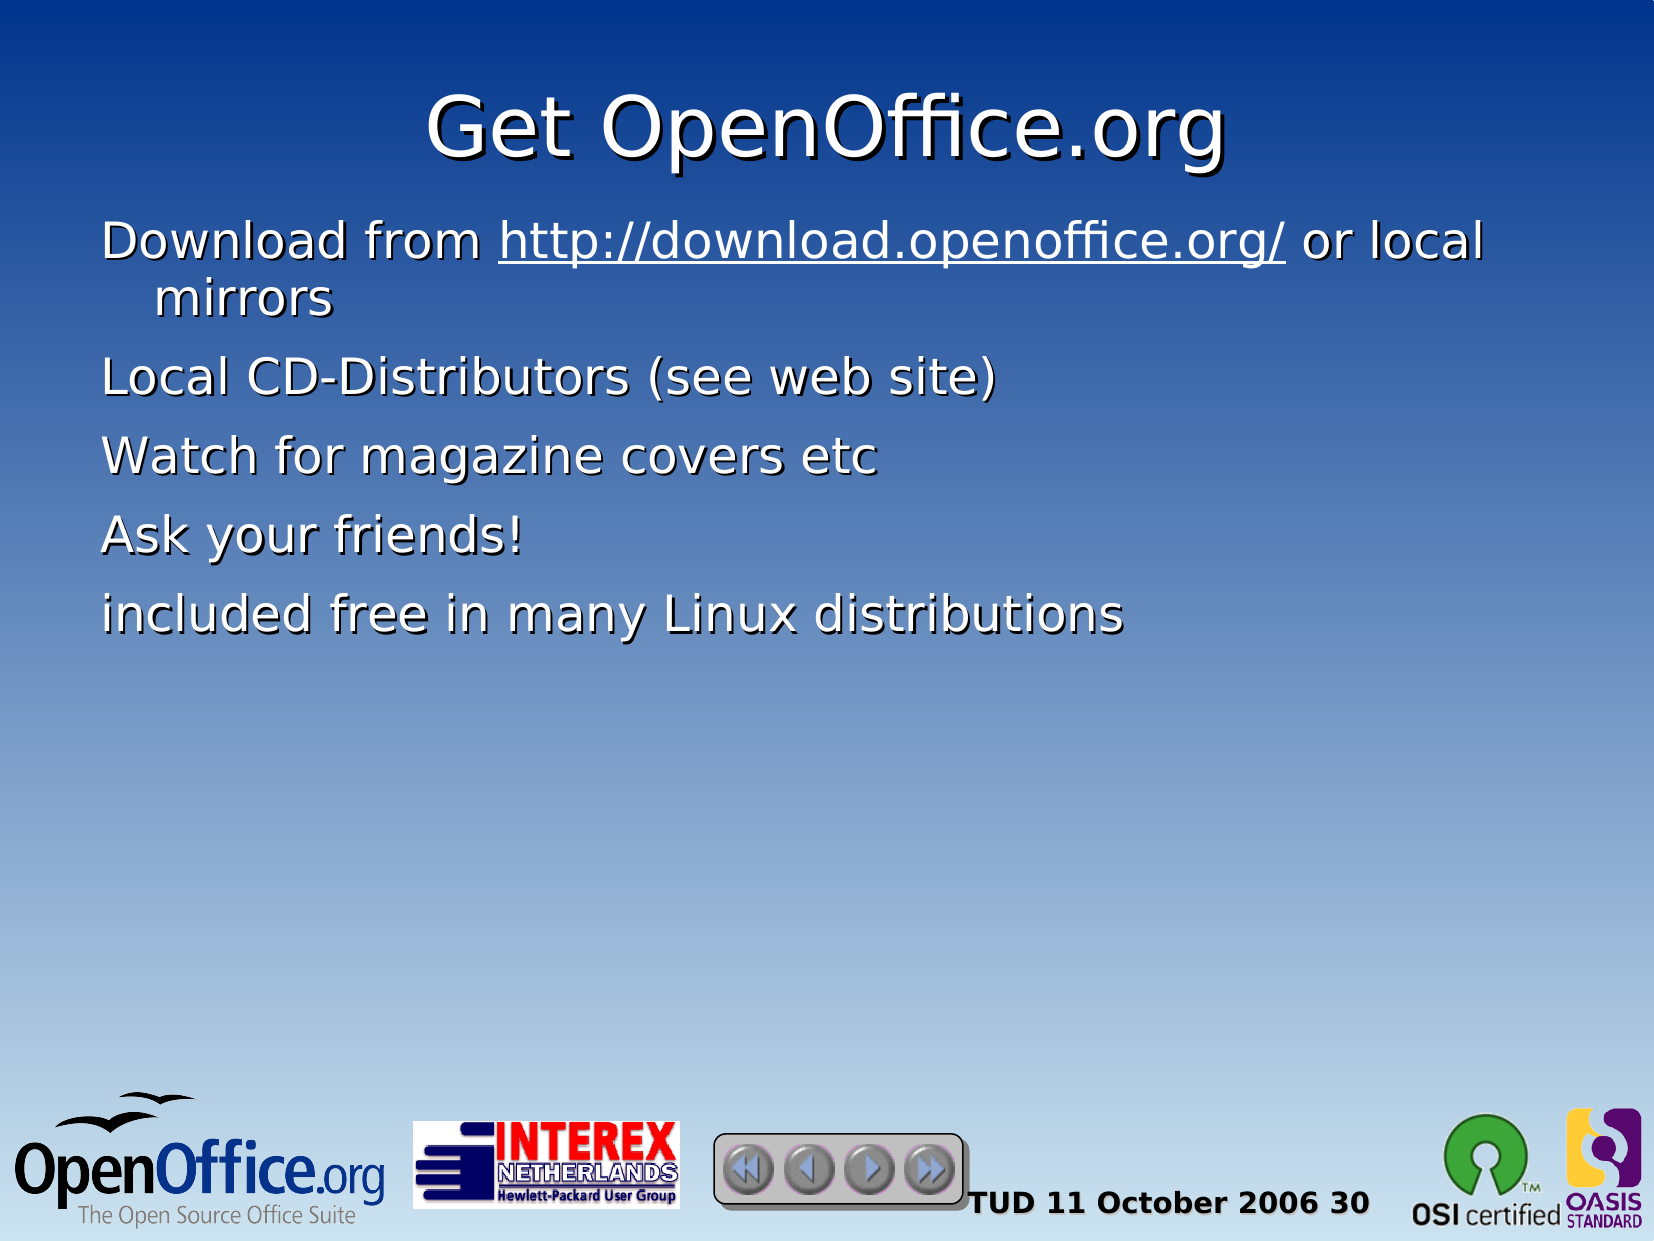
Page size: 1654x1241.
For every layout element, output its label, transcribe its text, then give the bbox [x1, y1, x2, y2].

picture [1405, 1102, 1654, 1238]
picture [723, 1144, 774, 1195]
picture [413, 1121, 680, 1209]
picture [15, 1092, 384, 1229]
list Download from http://download.openoffice.org/ or local mirrors Local CD-Distributors (see web site) Watch for magazine covers etc Ask your friends! included free in many Linux distributions [82, 212, 1571, 1070]
picture [784, 1144, 835, 1195]
picture [904, 1144, 955, 1195]
text_box TUD 11 October 2006 32 [974, 1181, 1500, 1241]
title Get OpenOffice.org [82, 49, 1571, 208]
picture [844, 1144, 895, 1195]
text_box [714, 1133, 963, 1204]
